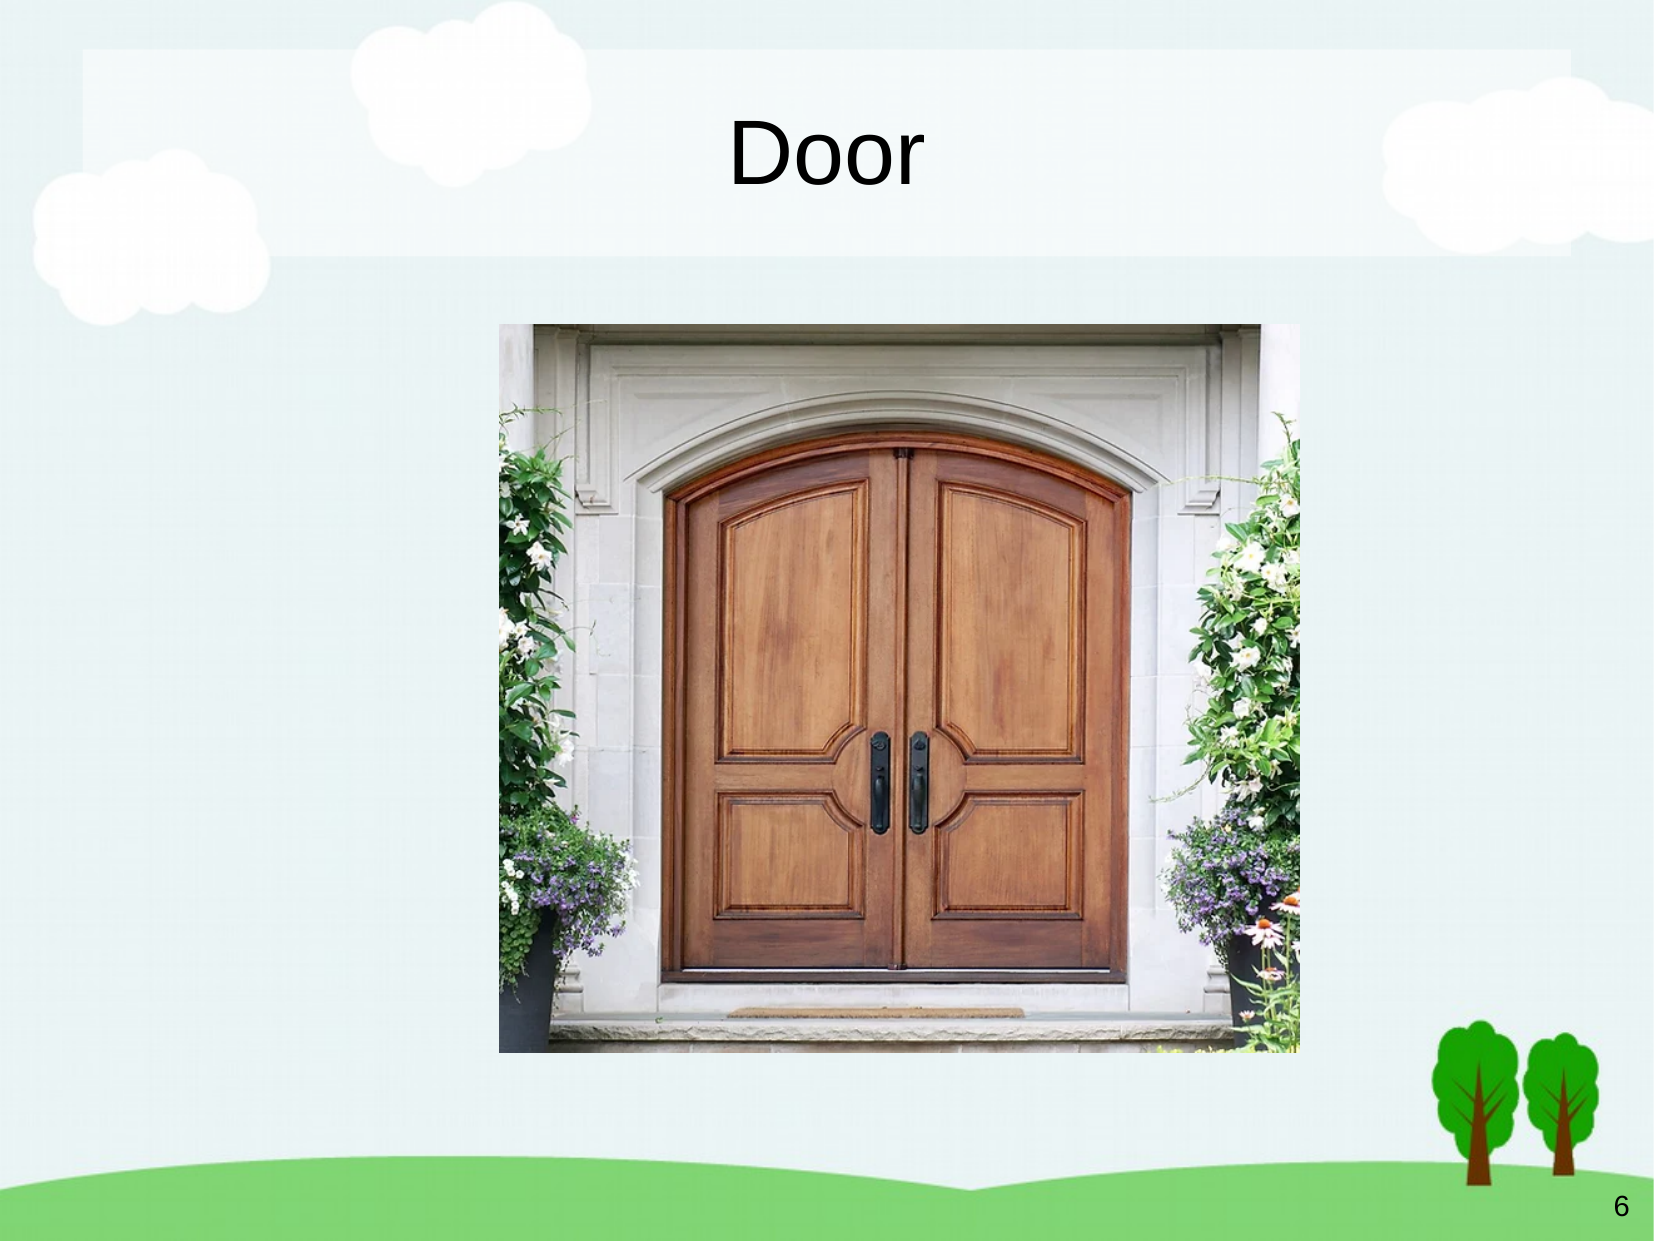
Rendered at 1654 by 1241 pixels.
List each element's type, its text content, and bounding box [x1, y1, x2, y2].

picture [0, 0, 1654, 1241]
title Door [82, 49, 1571, 257]
